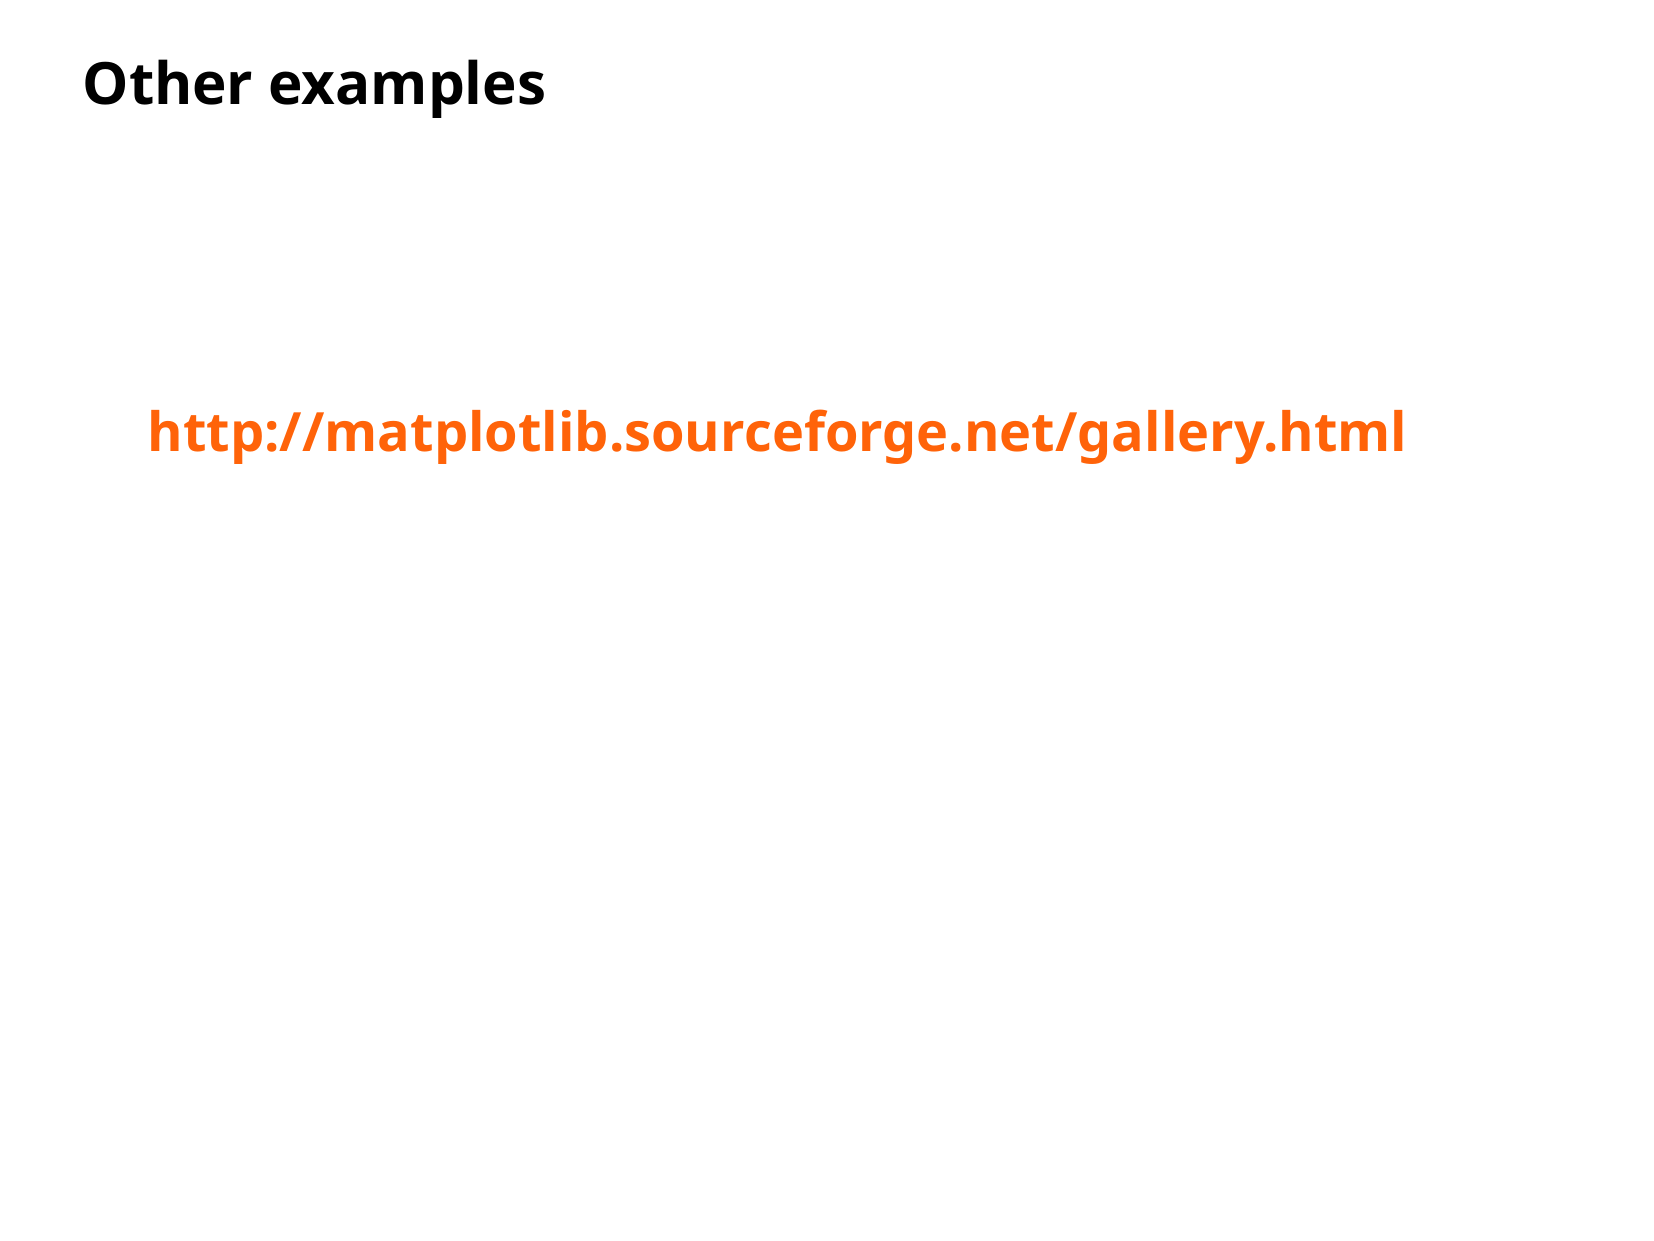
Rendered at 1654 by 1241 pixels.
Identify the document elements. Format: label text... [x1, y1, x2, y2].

list http://matplotlib.sourceforge.net/gallery.html [76, 290, 1565, 1109]
title Other examples [82, 0, 1571, 179]
